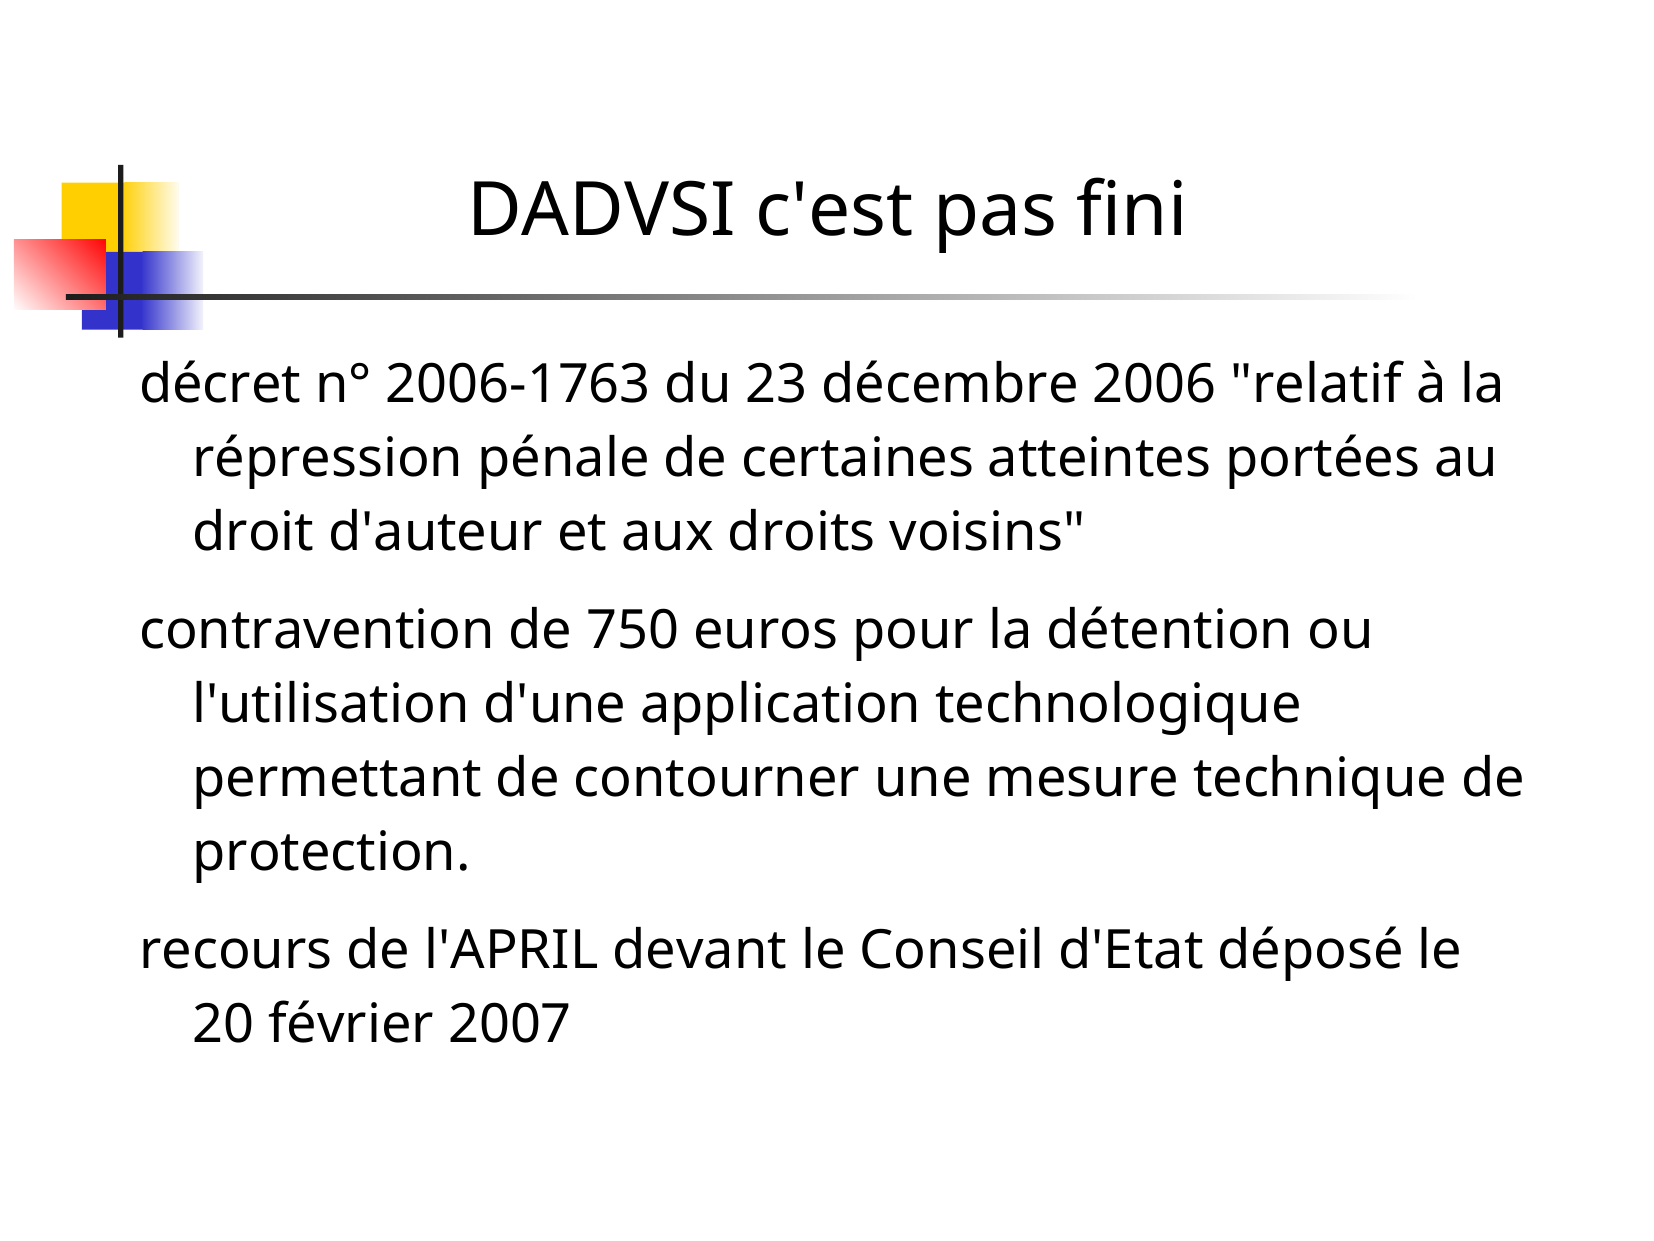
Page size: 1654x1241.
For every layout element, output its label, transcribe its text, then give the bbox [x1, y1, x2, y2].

title DADVSI c'est pas fini [121, 110, 1534, 303]
list décret n° 2006-1763 du 23 décembre 2006 "relatif à la répression pénale de certaines atteintes portées au droit d'auteur et aux droits voisins" contravention de 750 euros pour la détention ou l'utilisation d'une application technologique permettant de contourner une mesure technique de protection. recours de l'APRIL devant le Conseil d'Etat déposé le 20 février 2007 [121, 344, 1534, 1112]
